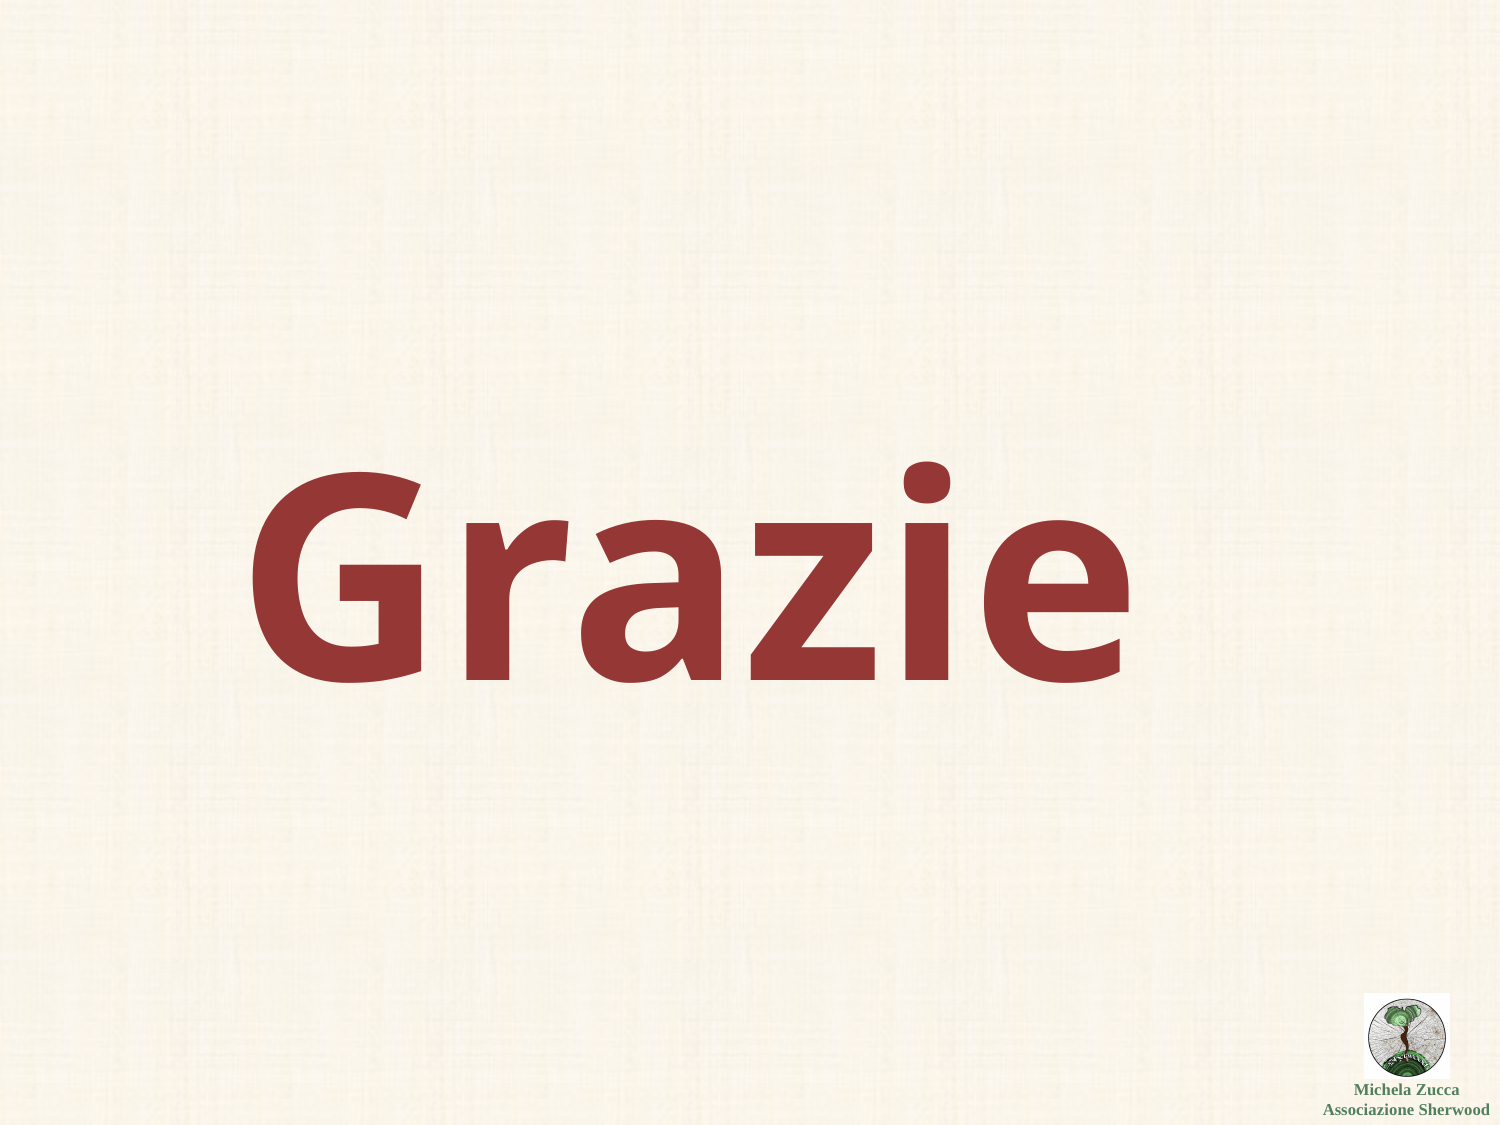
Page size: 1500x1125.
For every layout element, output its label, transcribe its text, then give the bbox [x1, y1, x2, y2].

text_box Grazie [17, 385, 1436, 749]
picture [1364, 993, 1450, 1070]
text_box Michela Zucca Associazione Sherwood [1307, 1070, 1500, 1125]
